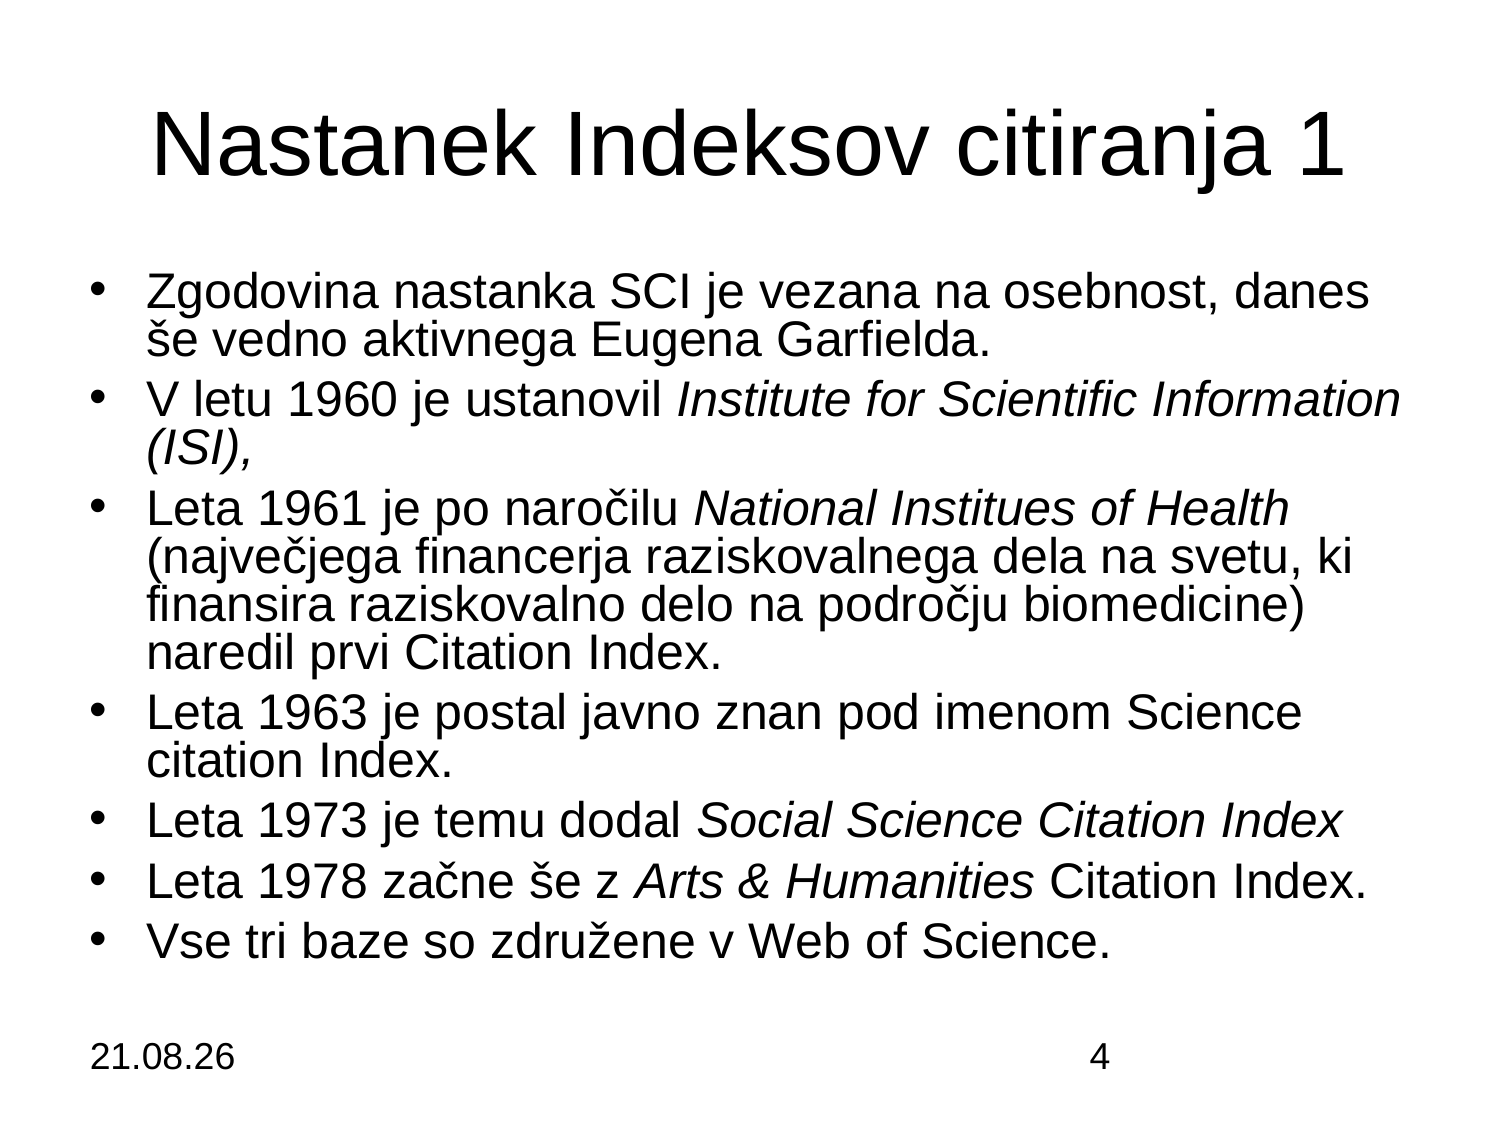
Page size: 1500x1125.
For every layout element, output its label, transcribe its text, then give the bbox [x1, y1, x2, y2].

title Nastanek Indeksov citiranja 1 [75, 45, 1426, 233]
list Zgodovina nastanka SCI je vezana na osebnost, danes še vedno aktivnega Eugena Garfielda. V letu 1960 je ustanovil Institute for Scientific Information (ISI), Leta 1961 je po naročilu National Institues of Health (največjega financerja raziskovalnega dela na svetu, ki finansira raziskovalno delo na področju biomedicine) naredil prvi Citation Index. Leta 1963 je postal javno znan pod imenom Science citation Index. Leta 1973 je temu dodal Social Science Citation Index Leta 1978 začne še z Arts & Humanities Citation Index. Vse tri baze so združene v Web of Science. [75, 262, 1426, 1006]
